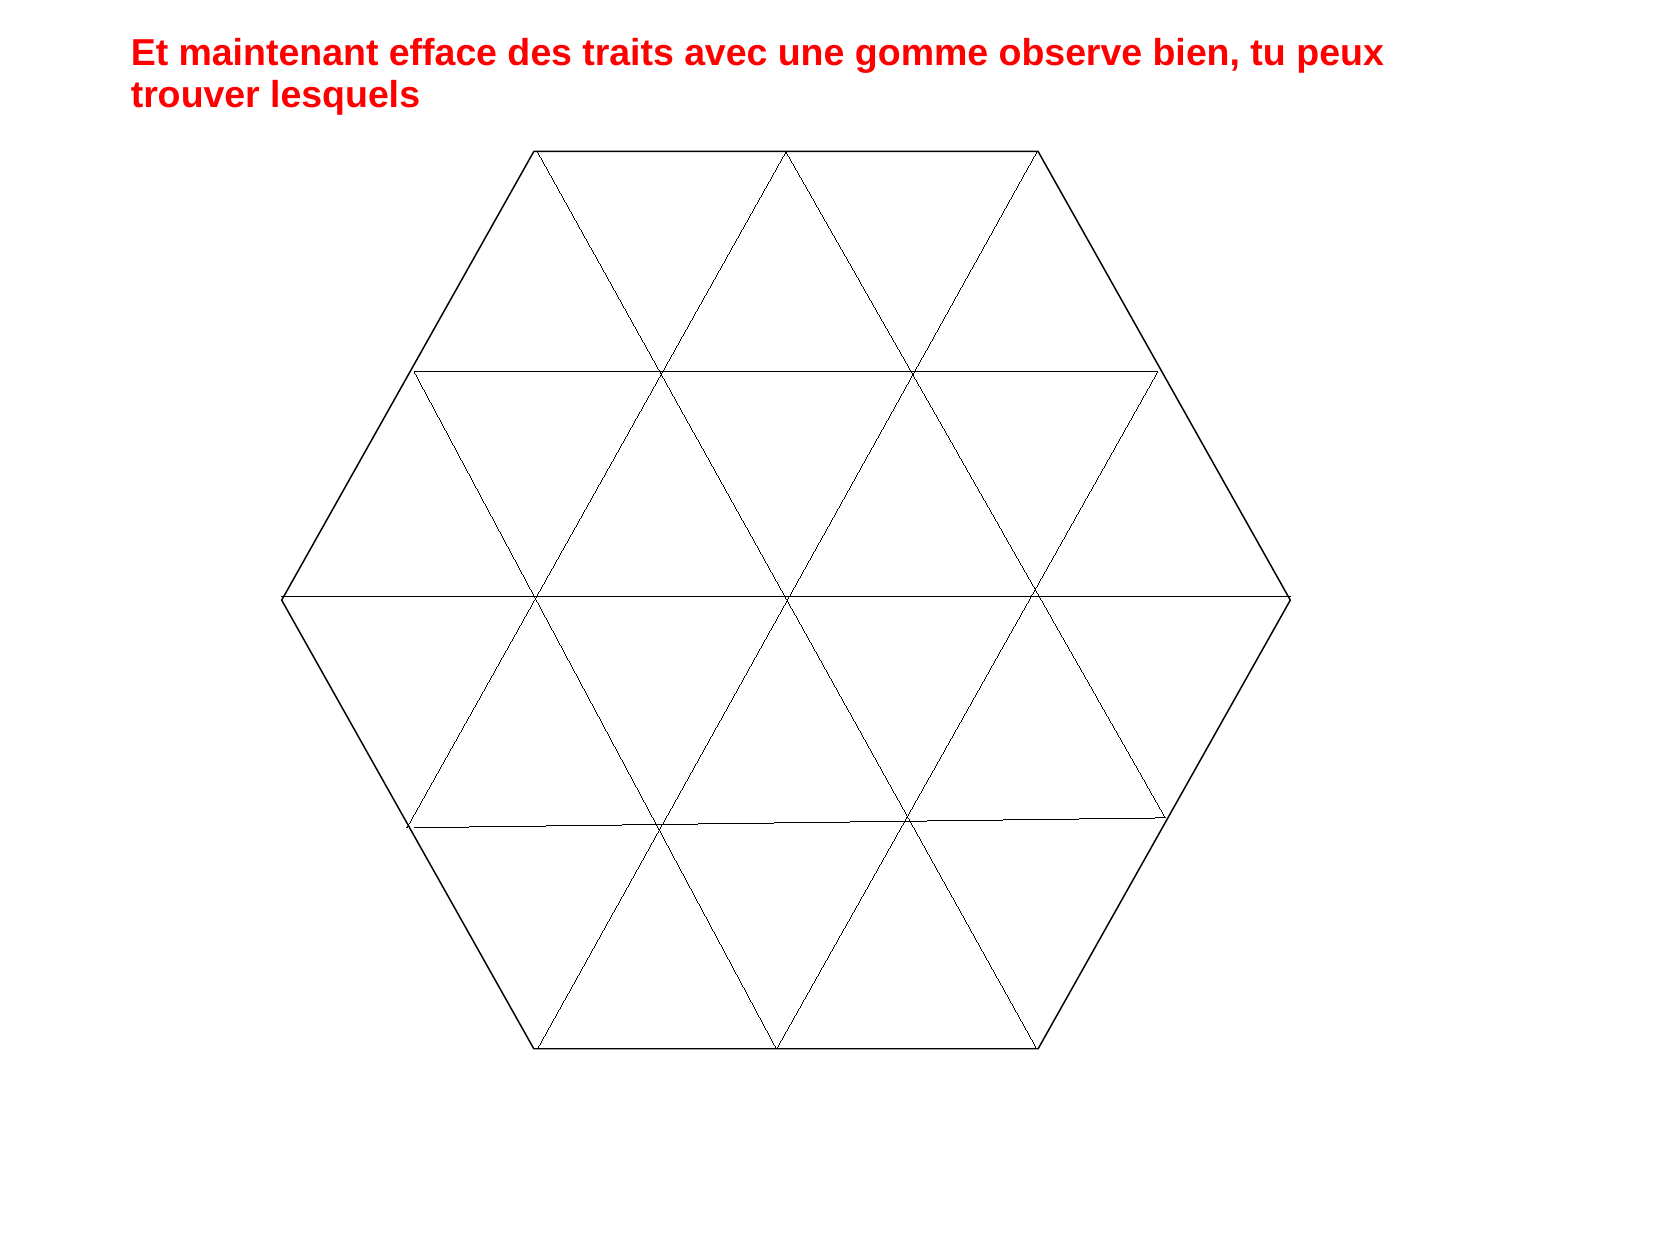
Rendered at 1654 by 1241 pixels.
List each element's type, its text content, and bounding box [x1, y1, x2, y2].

text_box Et maintenant efface des traits avec une gomme observe bien, tu peux trouver lesquels [116, 23, 1523, 123]
